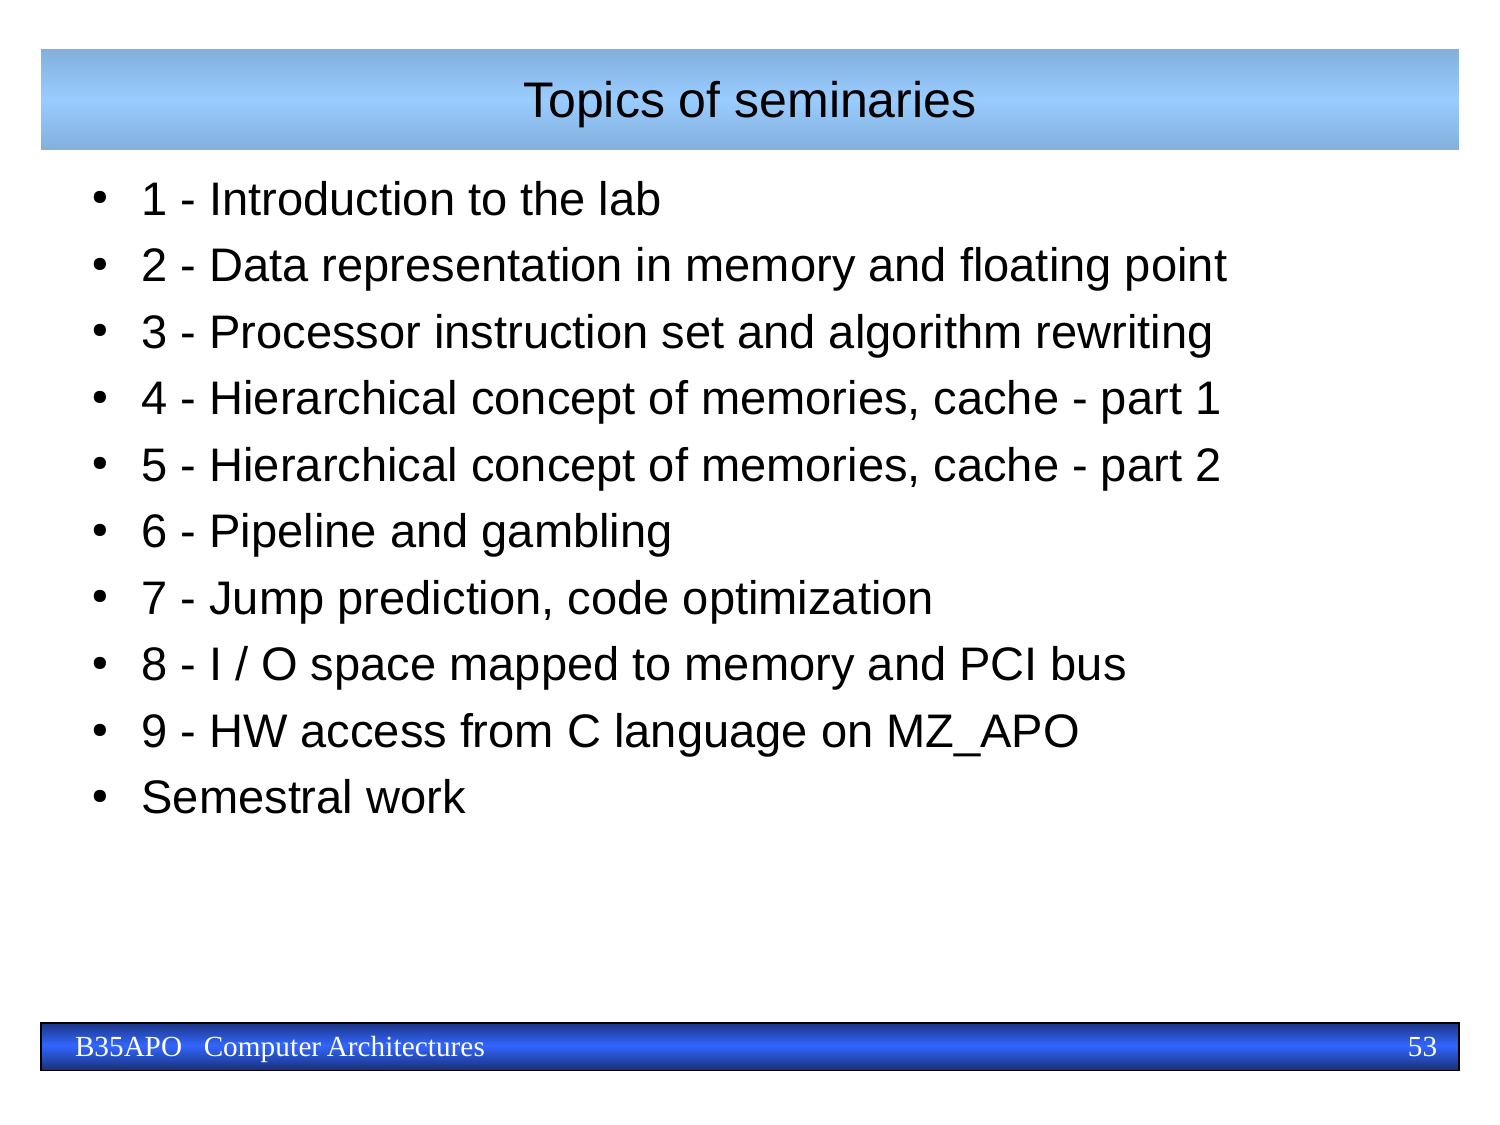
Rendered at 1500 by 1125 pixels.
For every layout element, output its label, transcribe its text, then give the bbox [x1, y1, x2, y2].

title Topics of seminaries [41, 49, 1459, 150]
list 1 - Introduction to the lab 2 - Data representation in memory and floating point 3 - Processor instruction set and algorithm rewriting 4 - Hierarchical concept of memories, cache - part 1 5 - Hierarchical concept of memories, cache - part 2 6 - Pipeline and gambling 7 - Jump prediction, code optimization 8 - I / O space mapped to memory and PCI bus 9 - HW access from C language on MZ_APO Semestral work [75, 172, 1426, 826]
